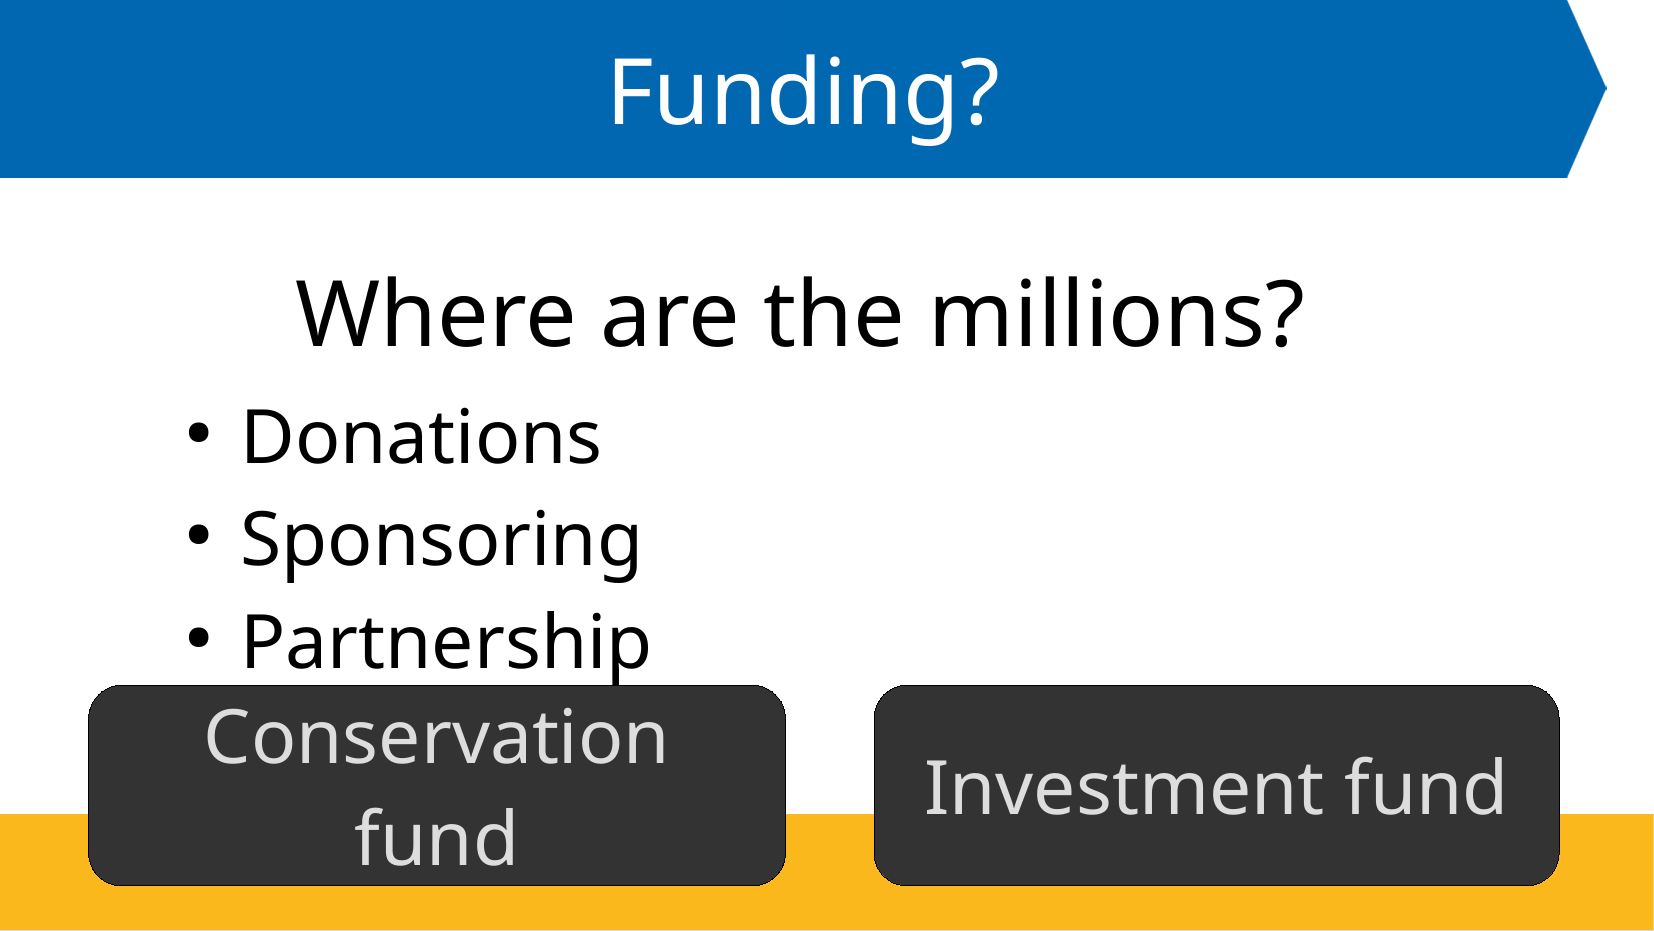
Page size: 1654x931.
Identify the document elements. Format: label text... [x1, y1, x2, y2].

text_box Conservation fund [88, 685, 786, 886]
picture [0, 0, 1607, 178]
text_box Where are the millions? [280, 241, 1376, 557]
title Funding? [59, 23, 1548, 154]
text_box Investment fund [874, 685, 1560, 886]
text_box Donations Sponsoring Partnership [170, 375, 851, 650]
picture [0, 814, 1654, 931]
